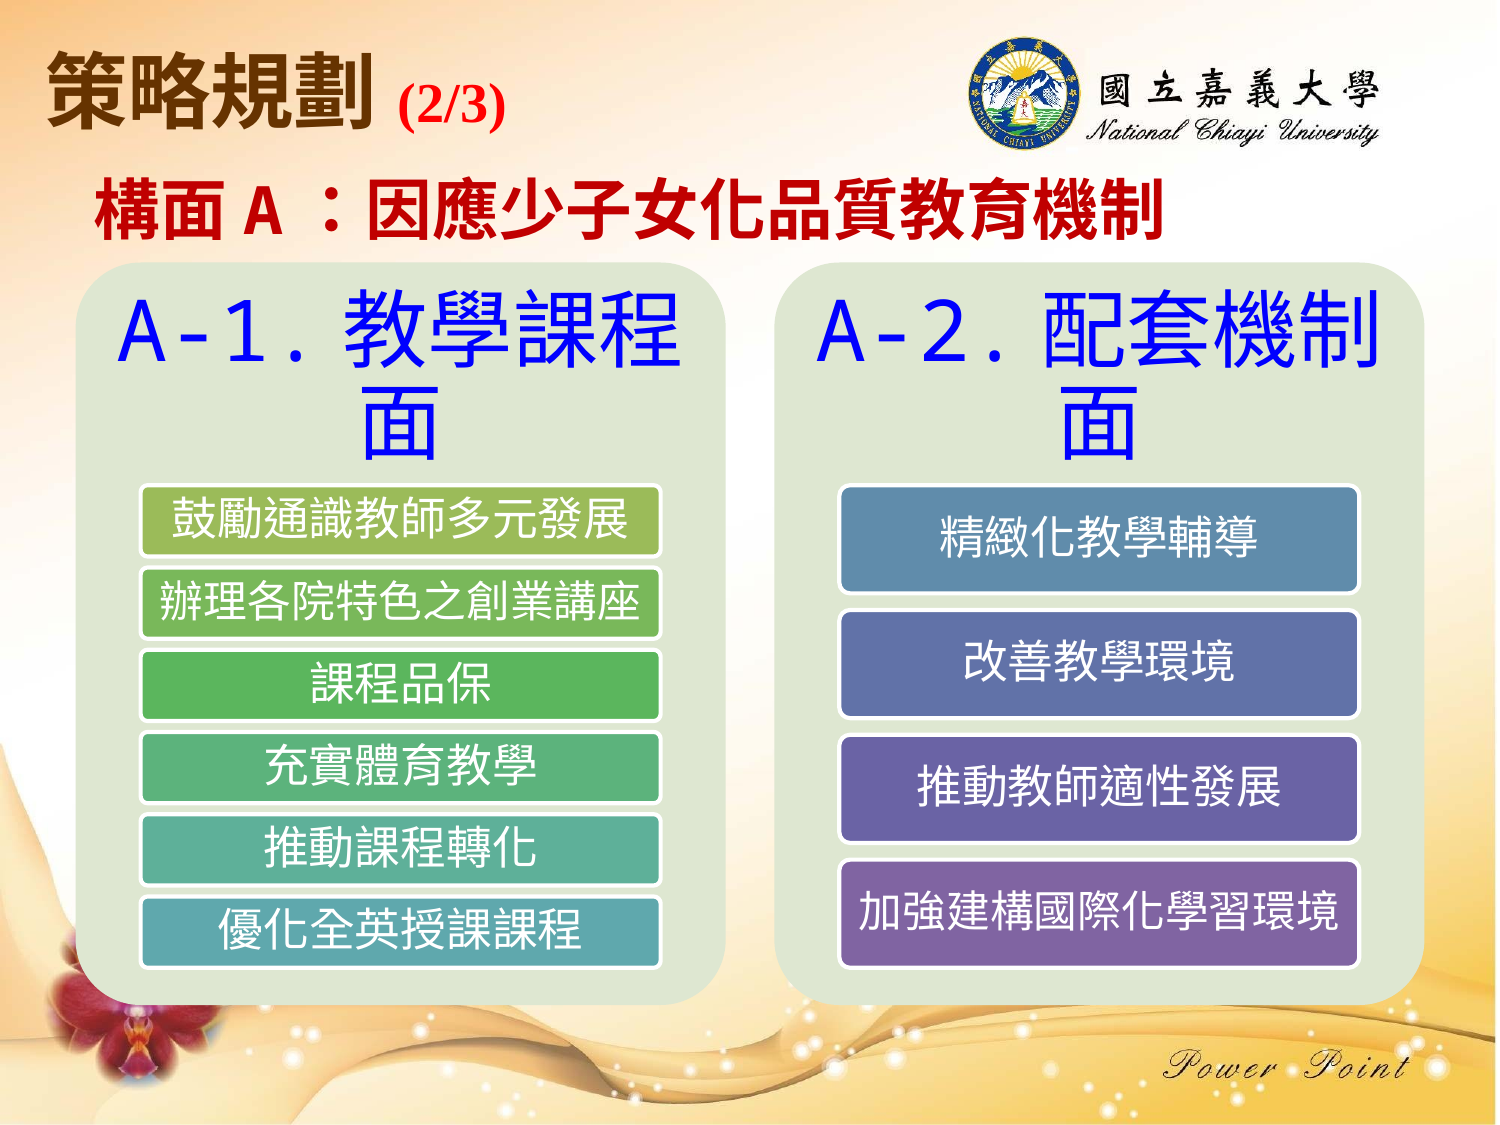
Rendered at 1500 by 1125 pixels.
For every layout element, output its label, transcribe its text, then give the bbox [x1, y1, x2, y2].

text_box 改善教學環境 [839, 609, 1360, 719]
title 策略規劃(2/3) [29, 30, 1255, 149]
text_box 辦理各院特色之創業講座 [140, 567, 661, 639]
text_box A-2.配套機制面 [774, 262, 1425, 1006]
text_box 構面A：因應少子女化品質教育機制 [79, 160, 1314, 255]
text_box 課程品保 [140, 649, 661, 722]
text_box 鼓勵通識教師多元發展 [140, 485, 661, 557]
text_box 推動教師適性發展 [839, 734, 1360, 843]
text_box 推動課程轉化 [140, 814, 661, 886]
text_box 充實體育教學 [140, 731, 661, 804]
text_box 優化全英授課課程 [140, 896, 661, 968]
text_box A-1.教學課程面 [75, 262, 726, 1006]
text_box 精緻化教學輔導 [839, 485, 1360, 594]
text_box 加強建構國際化學習環境 [839, 859, 1360, 968]
